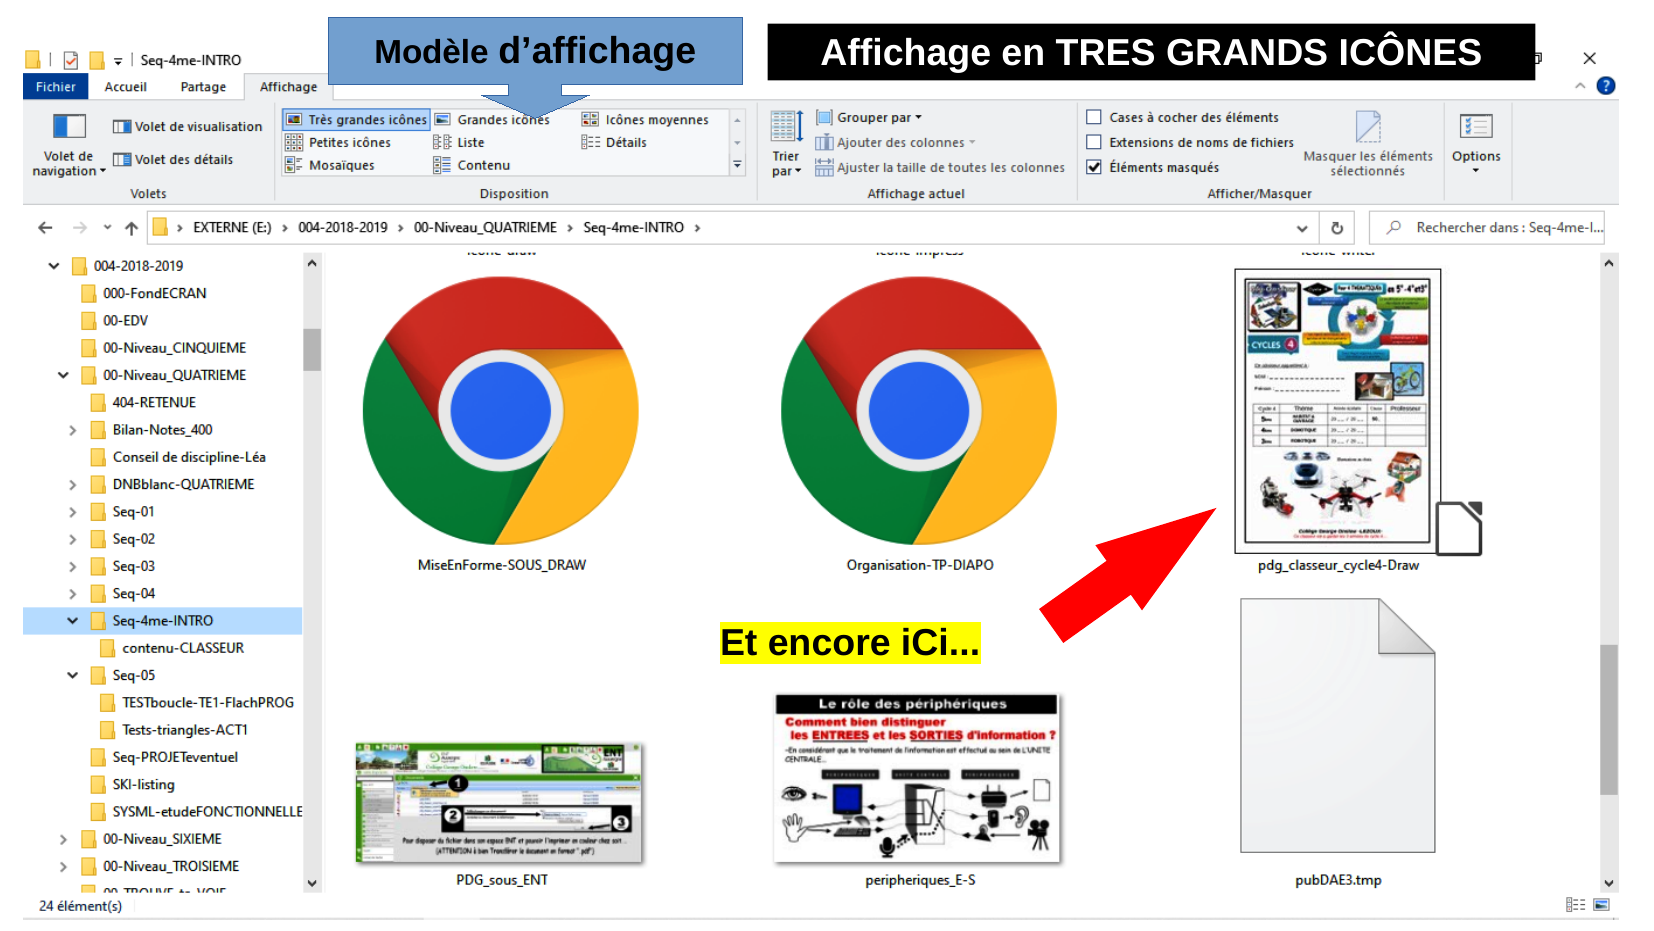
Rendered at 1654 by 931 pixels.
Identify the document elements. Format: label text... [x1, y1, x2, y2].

text_box Et encore iCi... [685, 614, 1016, 671]
picture [23, 47, 1619, 921]
text_box Modèle d’affichage [328, 17, 743, 119]
text_box Affichage en TRES GRANDS ICÔNES [767, 23, 1536, 81]
